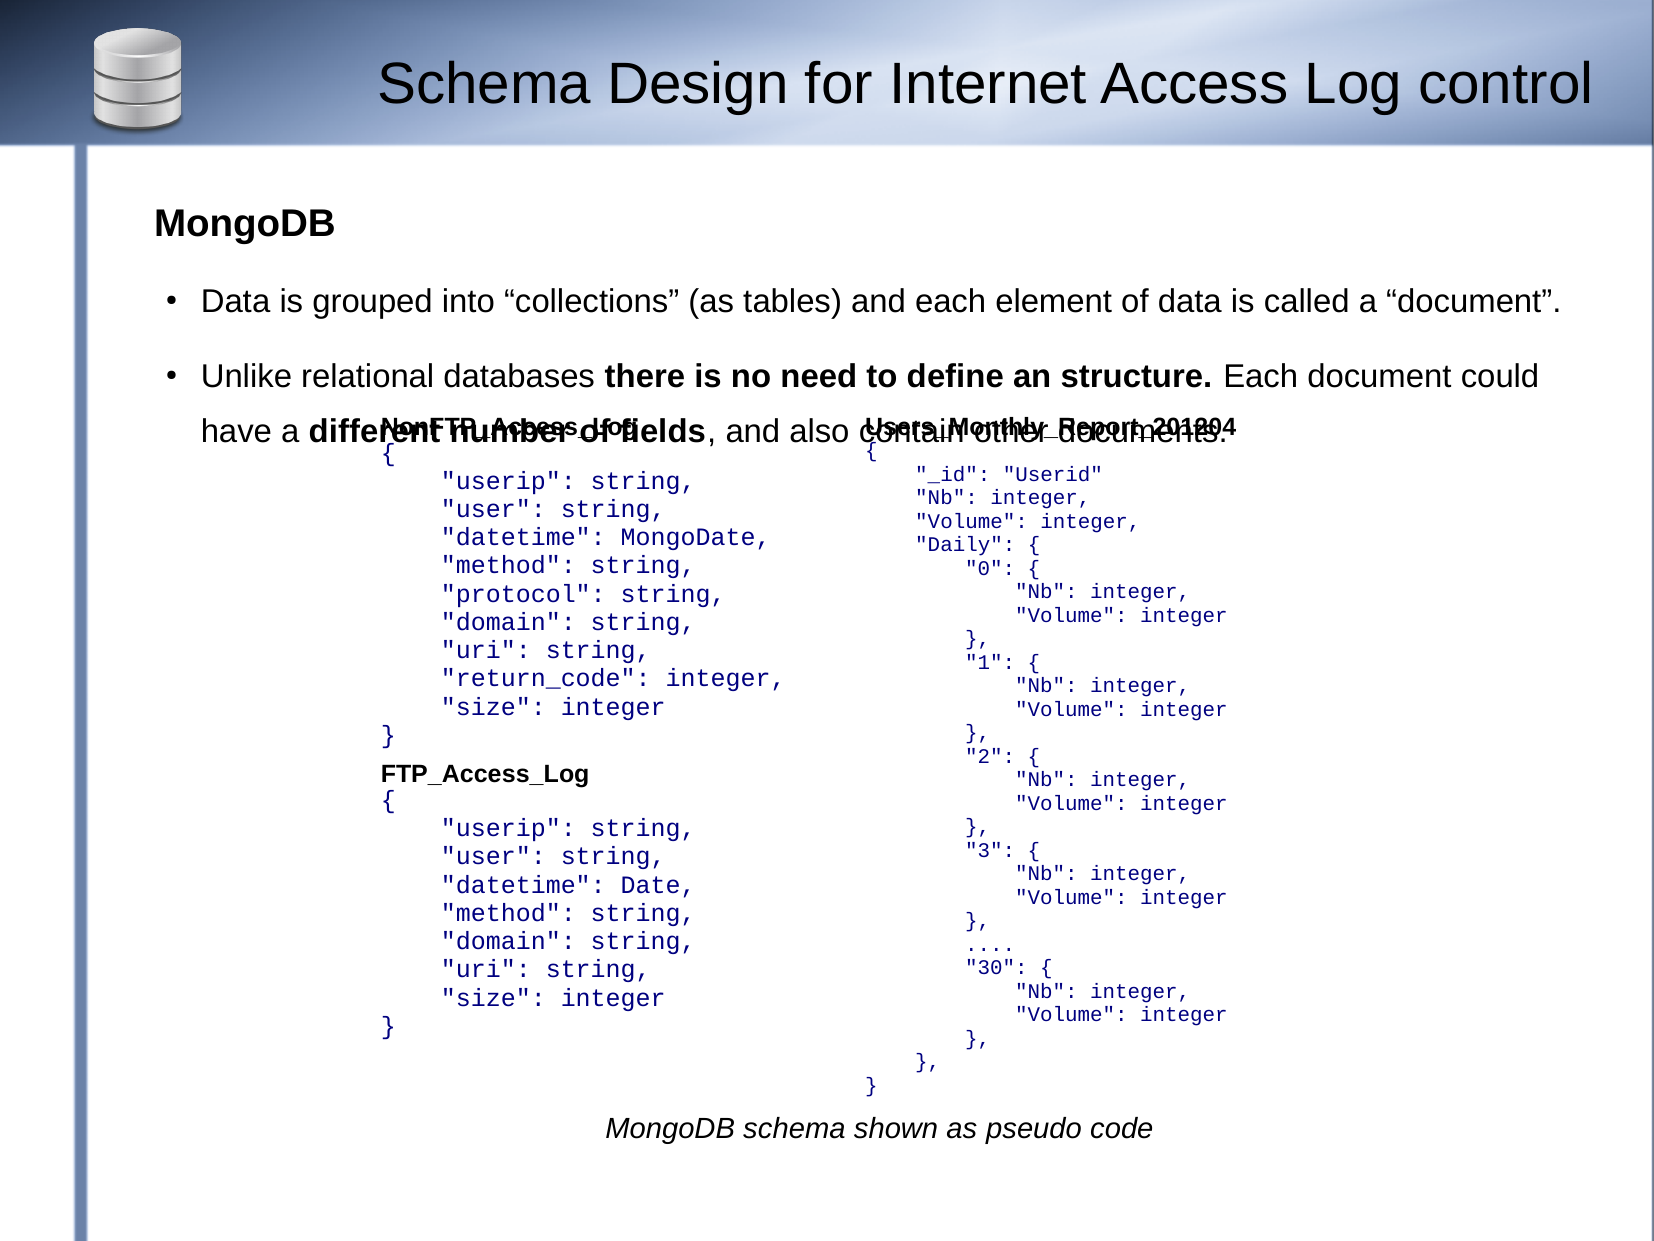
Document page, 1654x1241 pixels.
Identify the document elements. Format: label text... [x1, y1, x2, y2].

text_box FTP_Access_Log { "userip": string, "user": string, "datetime": Date, "method": string, "domain": string, "uri": string, "size": integer } [366, 752, 815, 1095]
title Schema Design for Internet Access Log control [187, 49, 1596, 118]
text_box NonFTP_Access_Log { "userip": string, "user": string, "datetime": MongoDate, "method": string, "protocol": string, "domain": string, "uri": string, "return_code": integer, "size": integer } [366, 405, 815, 748]
picture [0, 0, 1654, 1241]
text_box MongoDB schema shown as pseudo code [590, 1104, 1169, 1152]
text_box Users_Monthly_Report_201204 { "_id": "Userid" "Nb": integer, "Volume": integer, "Daily": { "0": { "Nb": integer, "Volume": integer }, "1": { "Nb": integer, "Volume": integer }, "2": { "Nb": integer, "Volume": integer }, "3": { "Nb": integer, "Volume": integer }, .... "30": { "Nb": integer, "Volume": integer }, }, } [850, 405, 1312, 1066]
list MongoDB Data is grouped into “collections” (as tables) and each element of data is called a “document”. Unlike relational databases there is no need to define an structure. Each document could have a different number of fields, and also contain other documents. [154, 180, 1596, 487]
